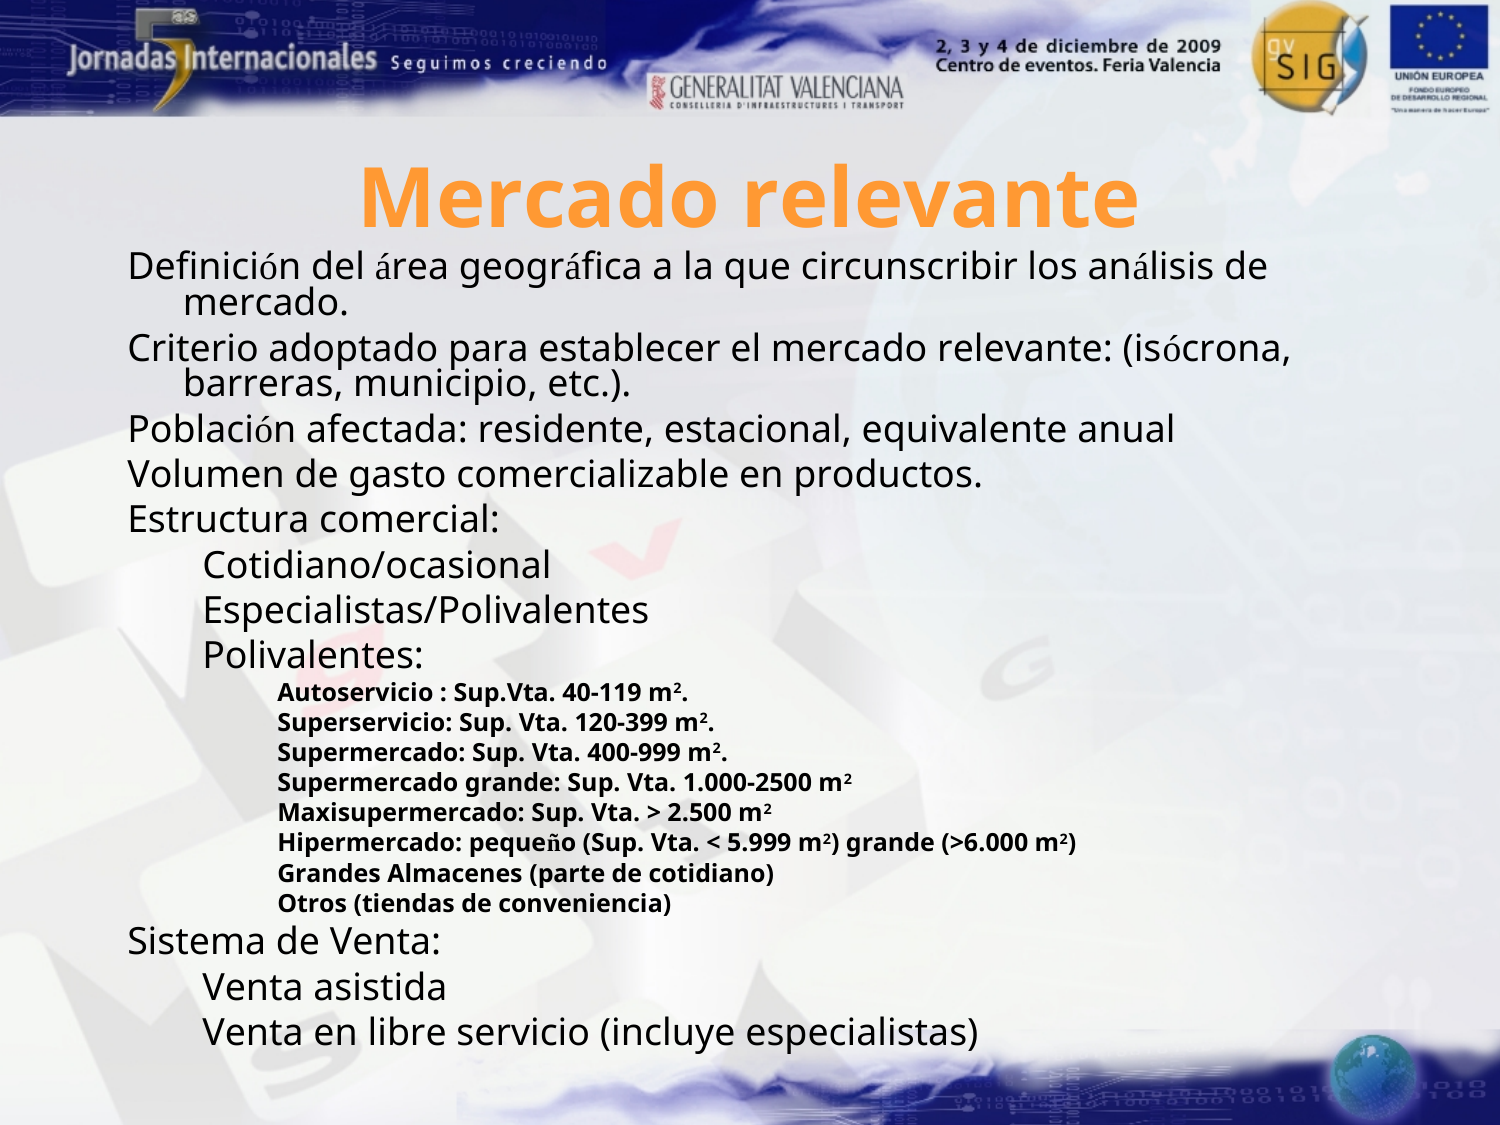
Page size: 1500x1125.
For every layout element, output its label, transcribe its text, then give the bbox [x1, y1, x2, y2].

text_box Definición del área geográfica a la que circunscribir los análisis de mercado. Criterio adoptado para establecer el mercado relevante: (isócrona, barreras, municipio, etc.). Población afectada: residente, estacional, equivalente anual Volumen de gasto comercializable en productos. Estructura comercial: Cotidiano/ocasional Especialistas/Polivalentes Polivalentes: Autoservicio : Sup.Vta. 40-119 m2. Superservicio: Sup. Vta. 120-399 m2. Supermercado: Sup. Vta. 400-999 m2. Supermercado grande: Sup. Vta. 1.000-2500 m2 Maxisupermercado: Sup. Vta. > 2.500 m2 Hipermercado: pequeño (Sup. Vta. < 5.999 m2) grande (>6.000 m2) Grandes Almacenes (parte de cotidiano) Otros (tiendas de conveniencia) Sistema de Venta: Venta asistida Venta en libre servicio (incluye especialistas) [112, 243, 1388, 1096]
text_box Mercado relevante [112, 99, 1388, 243]
picture [0, 0, 1500, 1125]
